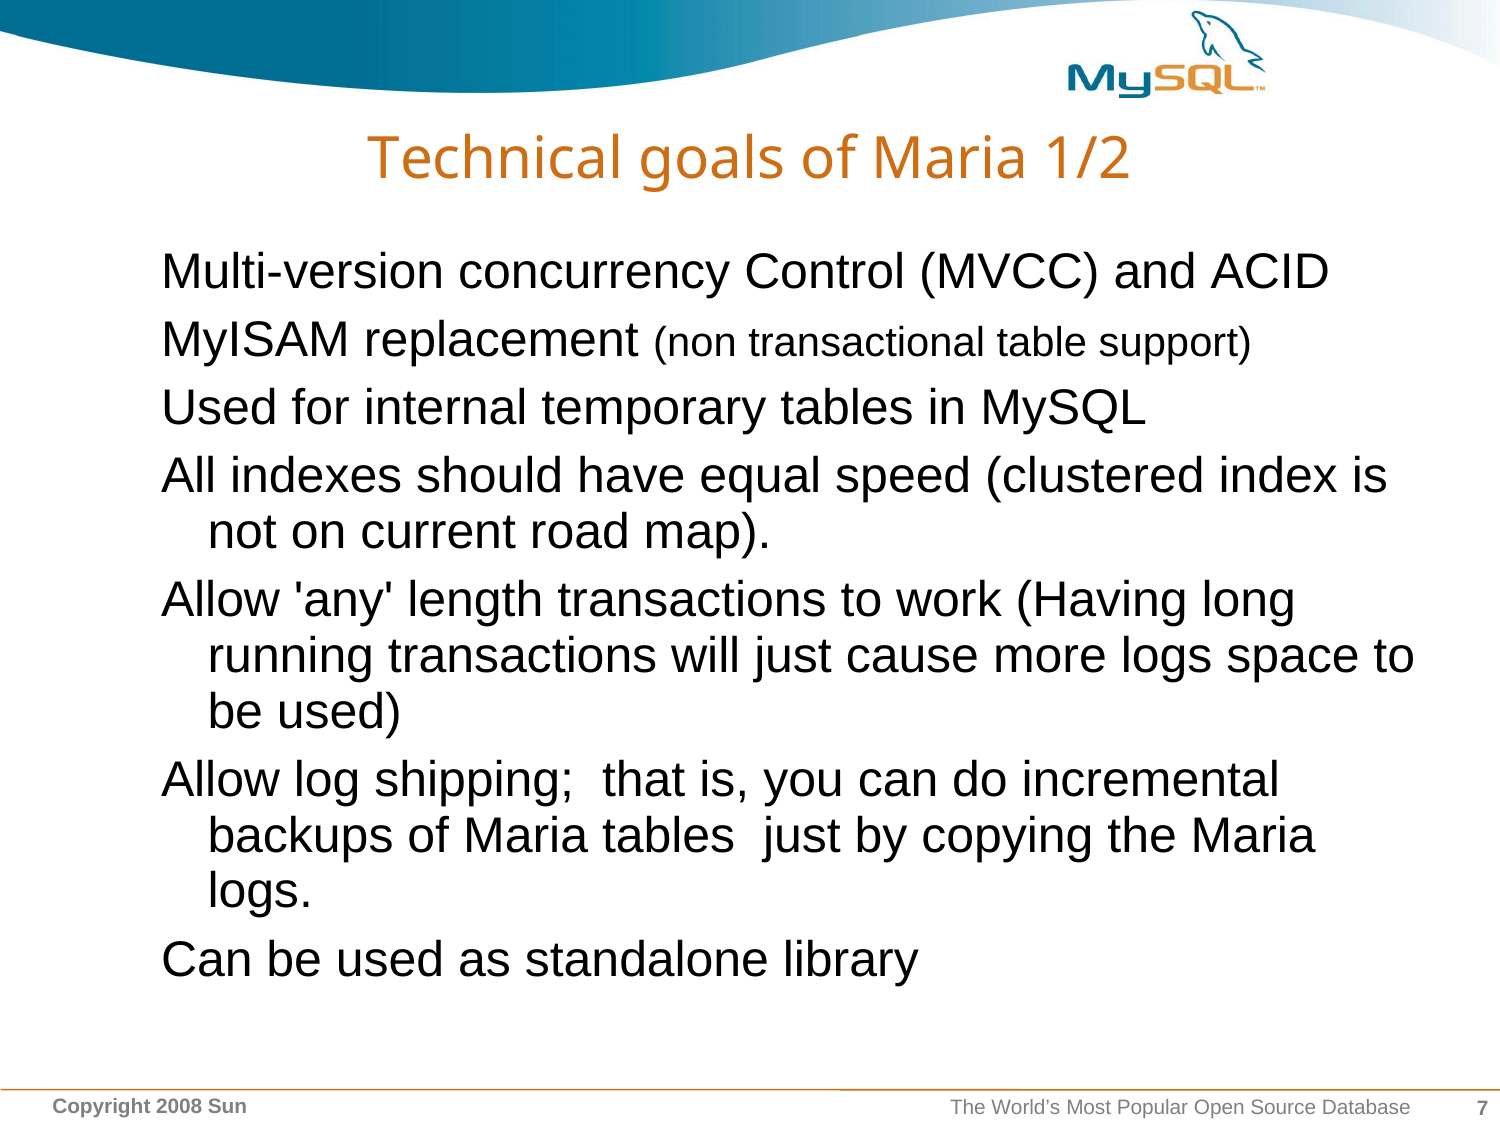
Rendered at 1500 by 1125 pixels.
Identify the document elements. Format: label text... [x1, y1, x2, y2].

picture [613, 0, 1500, 87]
picture [1075, 71, 1085, 87]
title Technical goals of Maria 1/2 [0, 87, 1500, 226]
picture [1098, 71, 1107, 87]
picture [0, 31, 326, 87]
list Multi-version concurrency Control (MVCC) and ACID MyISAM replacement (non transactional table support)‏ Used for internal temporary tables in MySQL All indexes should have equal speed (clustered index is not on current road map). Allow 'any' length transactions to work (Having long running transactions will just cause more logs space to be used)‏ Allow log shipping; that is, you can do incremental backups of Maria tables just by copying the Maria logs. Can be used as standalone library [71, 238, 1436, 1125]
